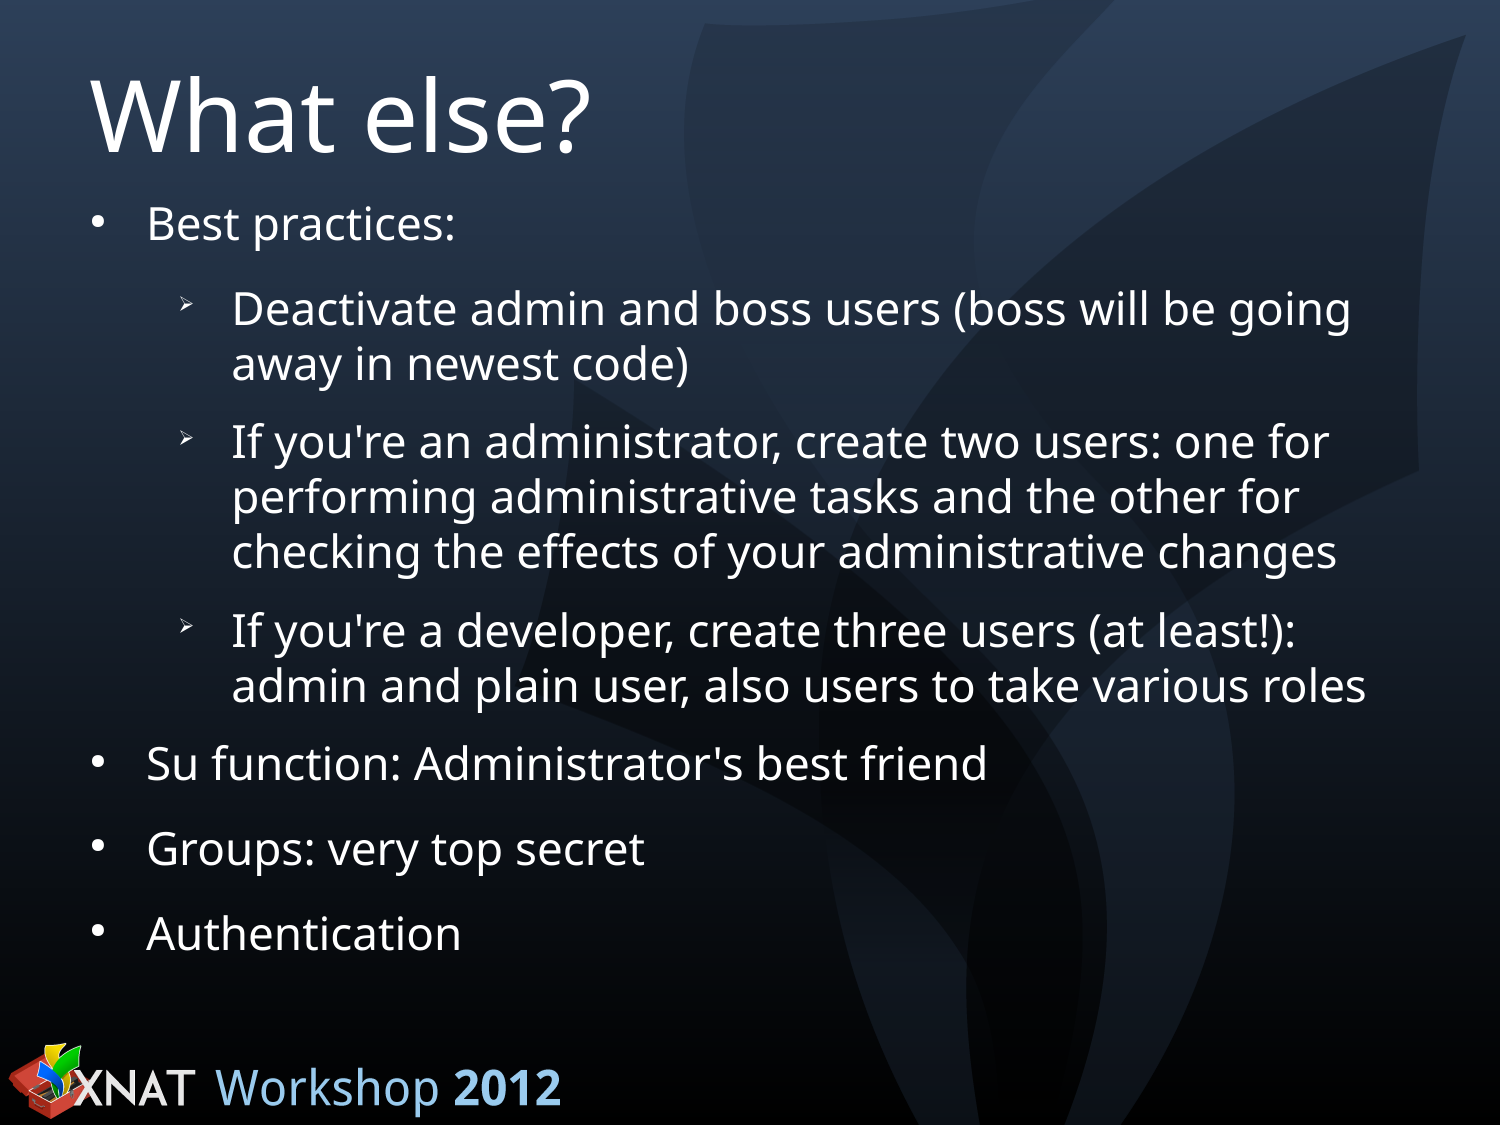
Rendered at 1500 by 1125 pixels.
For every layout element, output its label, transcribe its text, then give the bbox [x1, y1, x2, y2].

list Best practices: Deactivate admin and boss users (boss will be going away in newest code) If you're an administrator, create two users: one for performing administrative tasks and the other for checking the effects of your administrative changes If you're a developer, create three users (at least!): admin and plain user, also users to take various roles Su function: Administrator's best friend Groups: very top secret Authentication [75, 187, 1425, 993]
title What else? [75, 45, 1425, 187]
picture [0, 0, 1500, 1125]
